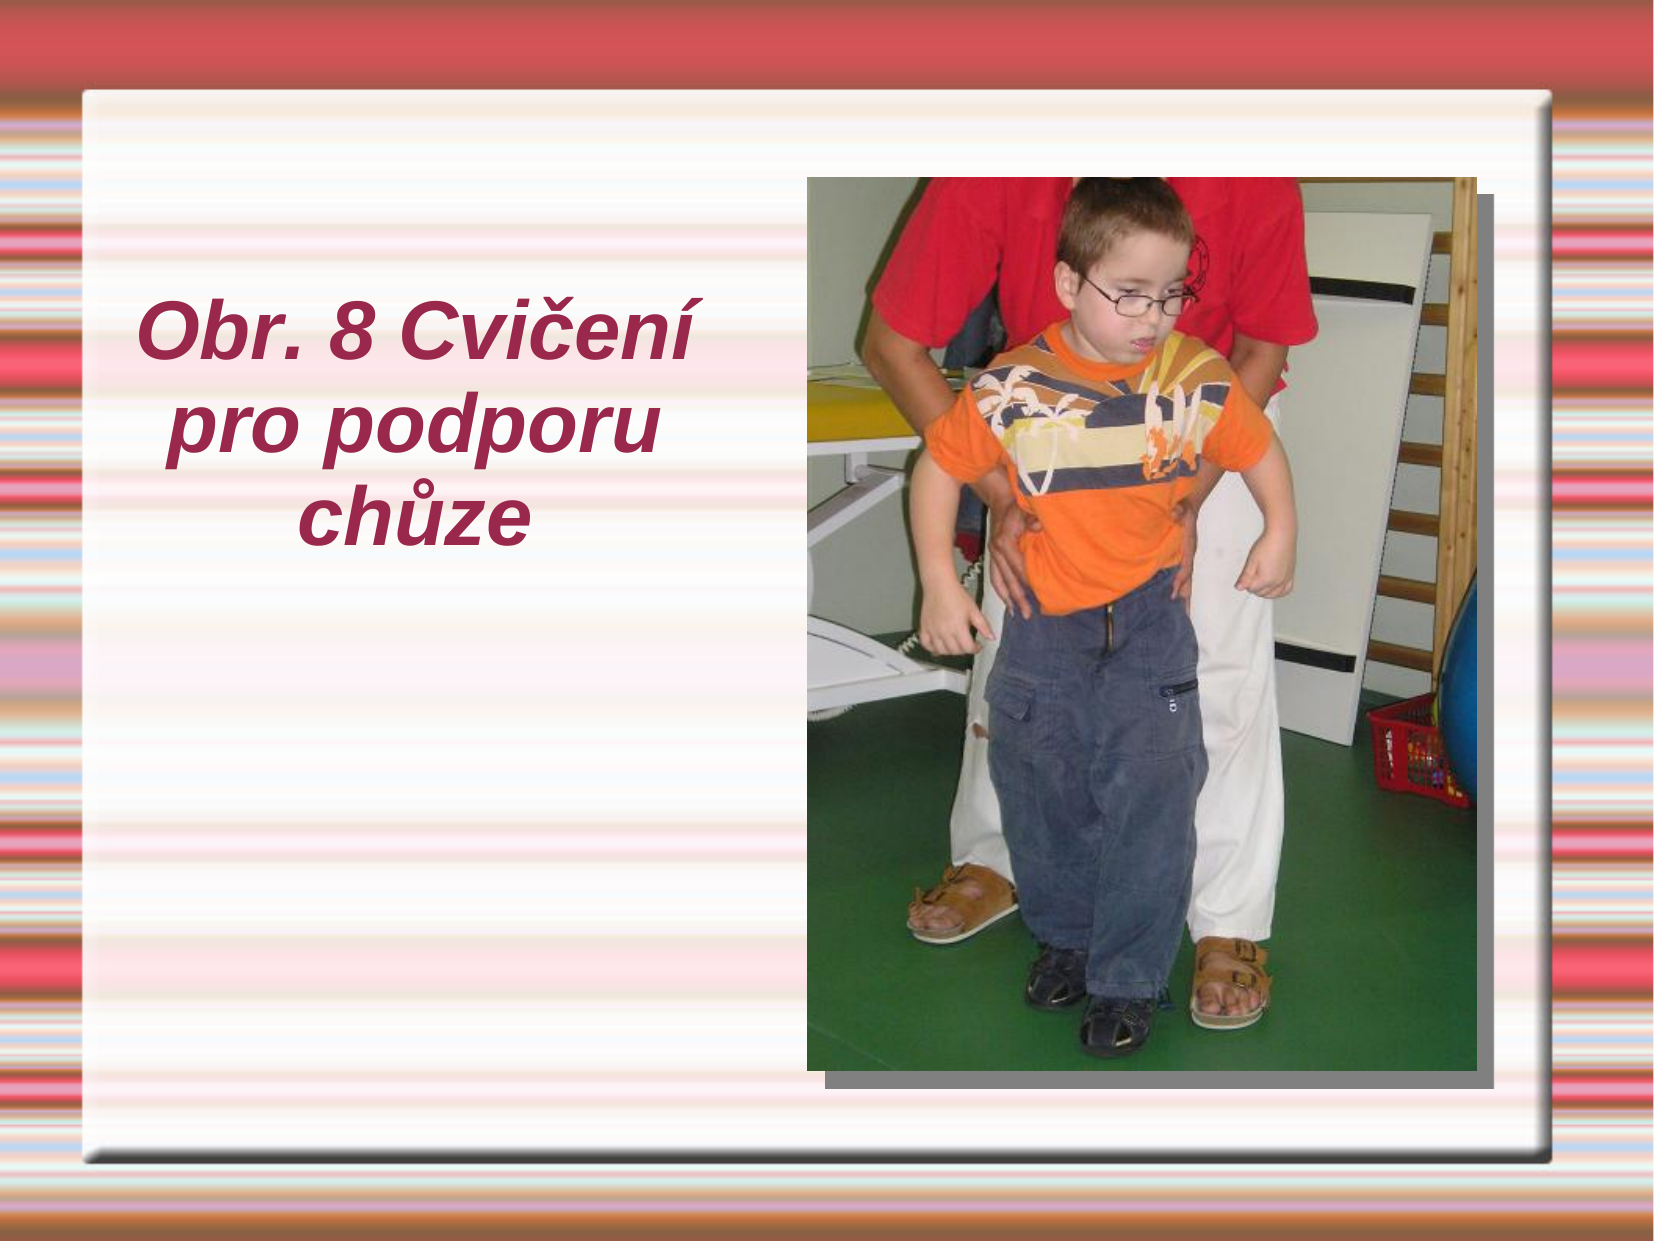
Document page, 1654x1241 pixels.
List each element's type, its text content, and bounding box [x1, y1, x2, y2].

picture [0, 0, 1654, 1241]
title Obr. 8 Cvičení pro podporu chůze [121, 50, 709, 798]
